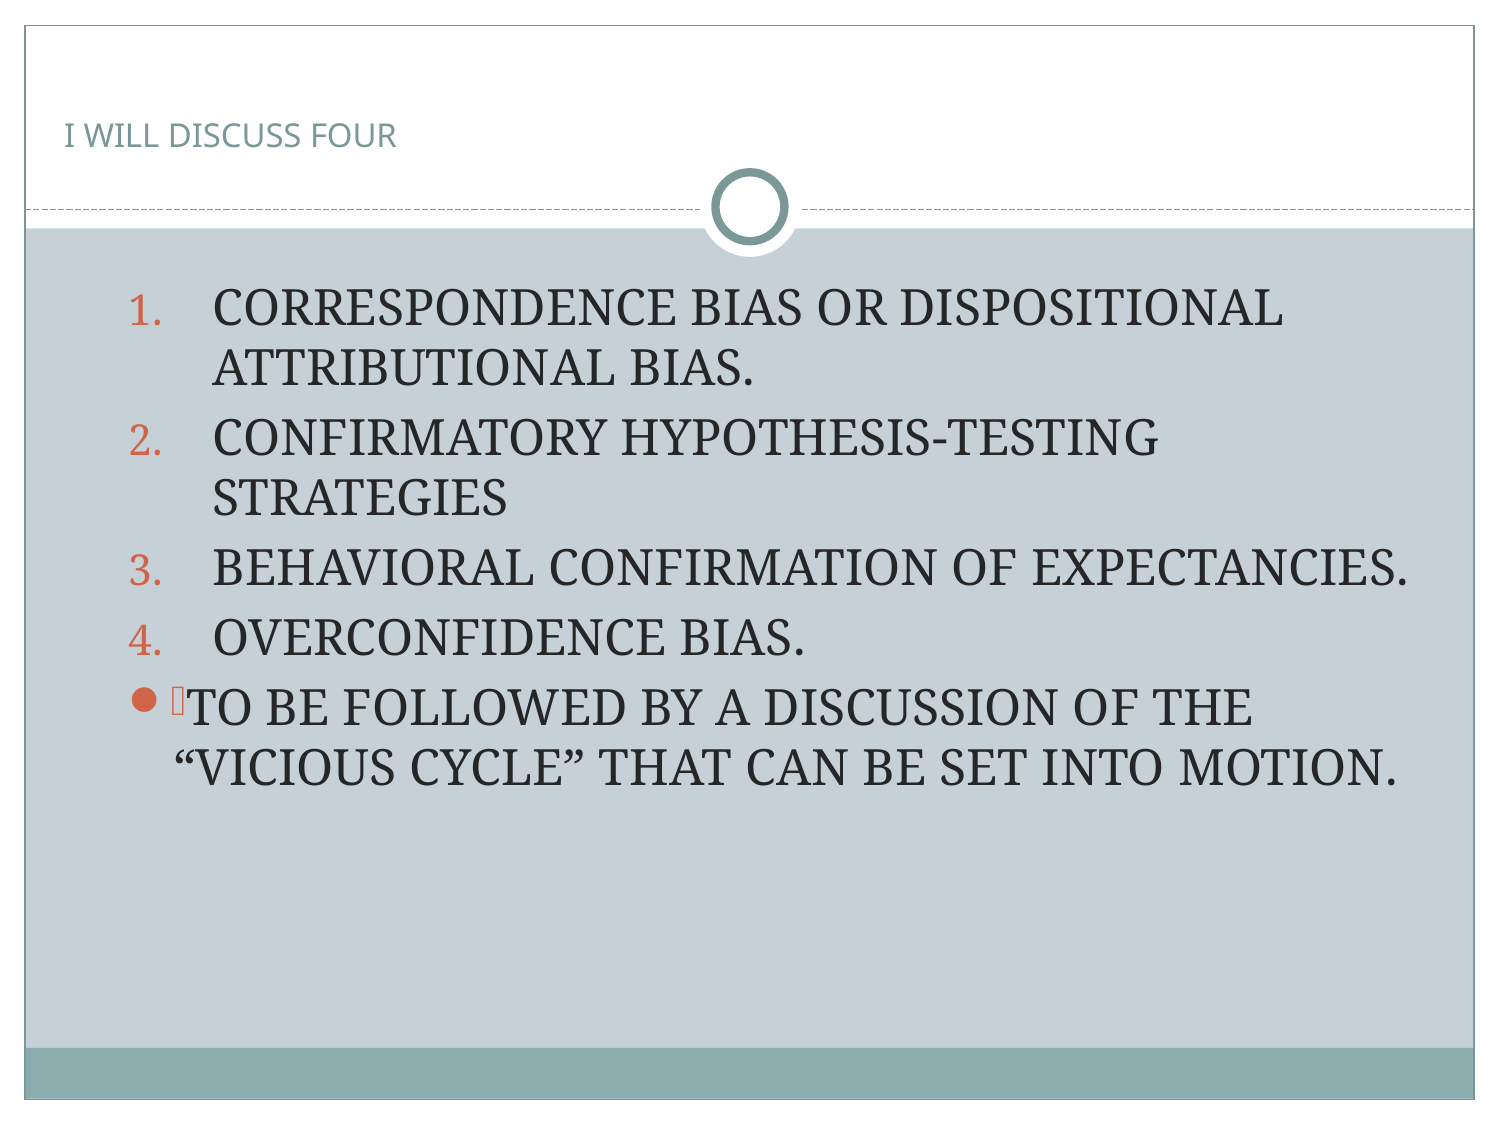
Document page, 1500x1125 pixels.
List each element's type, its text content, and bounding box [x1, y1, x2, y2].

list CORRESPONDENCE BIAS OR DISPOSITIONAL ATTRIBUTIONAL BIAS. CONFIRMATORY HYPOTHESIS-TESTING STRATEGIES BEHAVIORAL CONFIRMATION OF EXPECTANCIES. OVERCONFIDENCE BIAS. TO BE FOLLOWED BY A DISCUSSION OF THE “VICIOUS CYCLE” THAT CAN BE SET INTO MOTION. [113, 267, 1450, 1086]
title I WILL DISCUSS FOUR [49, 37, 1450, 162]
